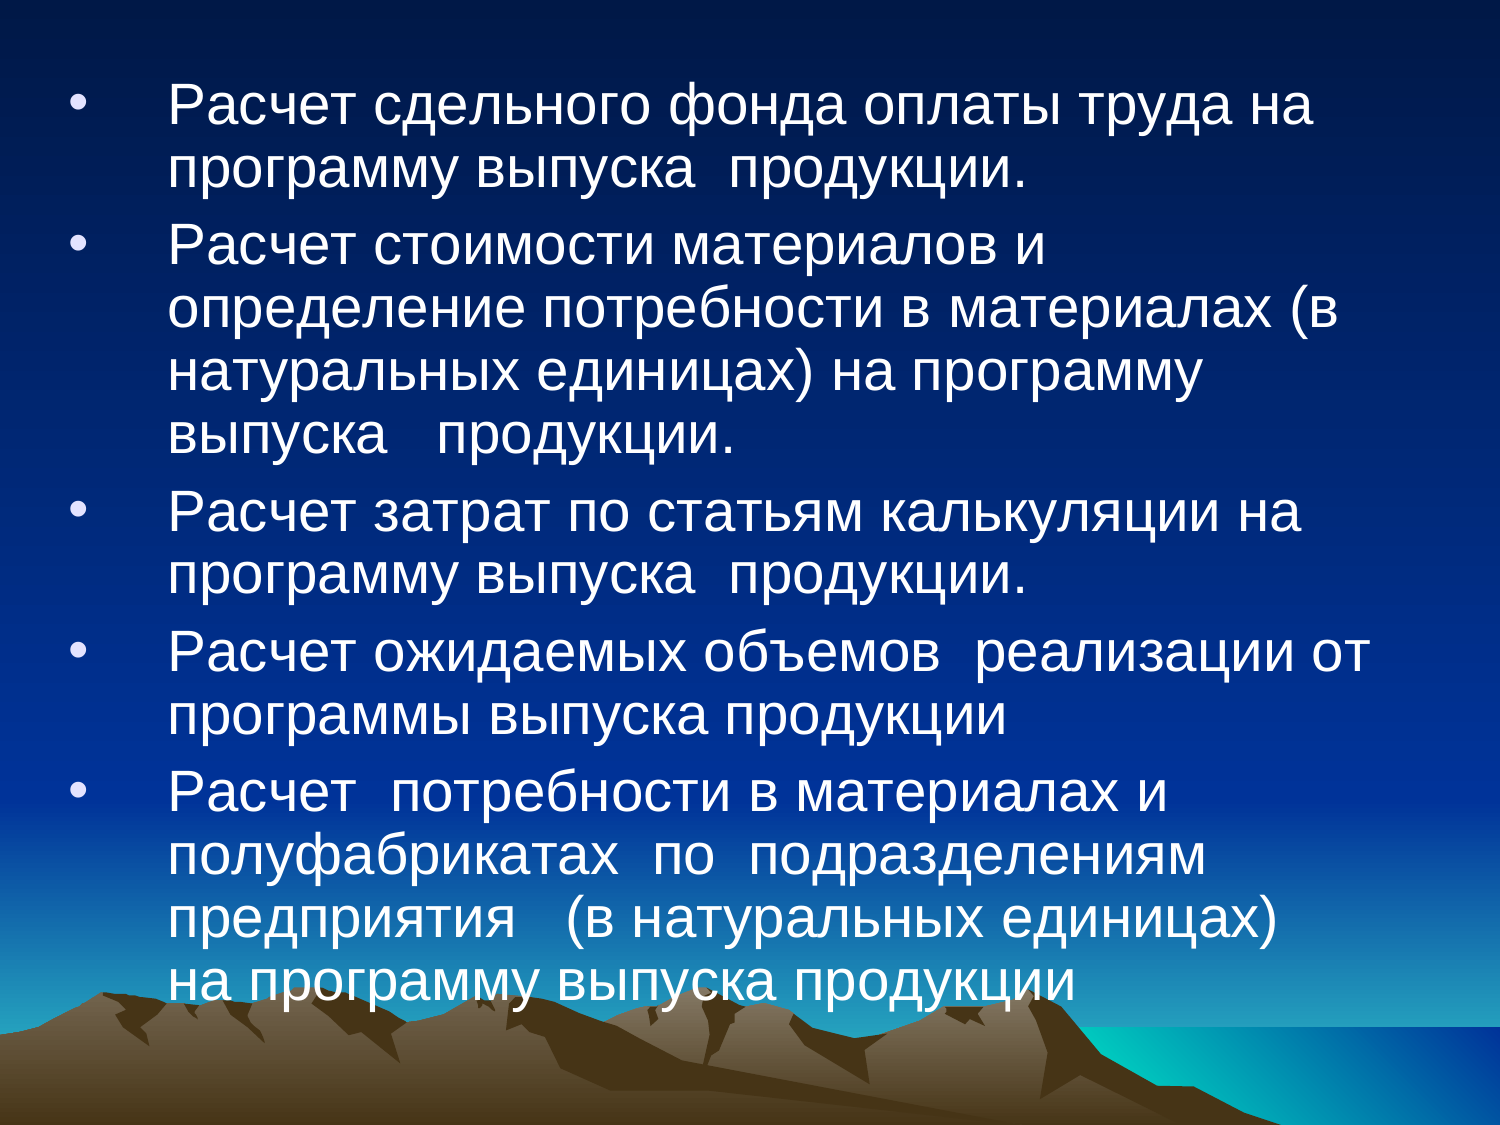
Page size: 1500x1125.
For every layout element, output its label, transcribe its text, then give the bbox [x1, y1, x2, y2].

text_box Расчет сдельного фонда оплаты труда на программу выпуска продукции. Расчет стоимости материалов и определение потребности в материалах (в натуральных единицах) на программу выпуска продукции. Расчет затрат по статьям калькуляции на программу выпуска продукции. Расчет ожидаемых объемов реализации от программы выпуска продукции Расчет потребности в материалах и полуфабрикатах по подразделениям предприятия (в натуральных единицах) на программу выпуска продукции [53, 66, 1388, 1021]
